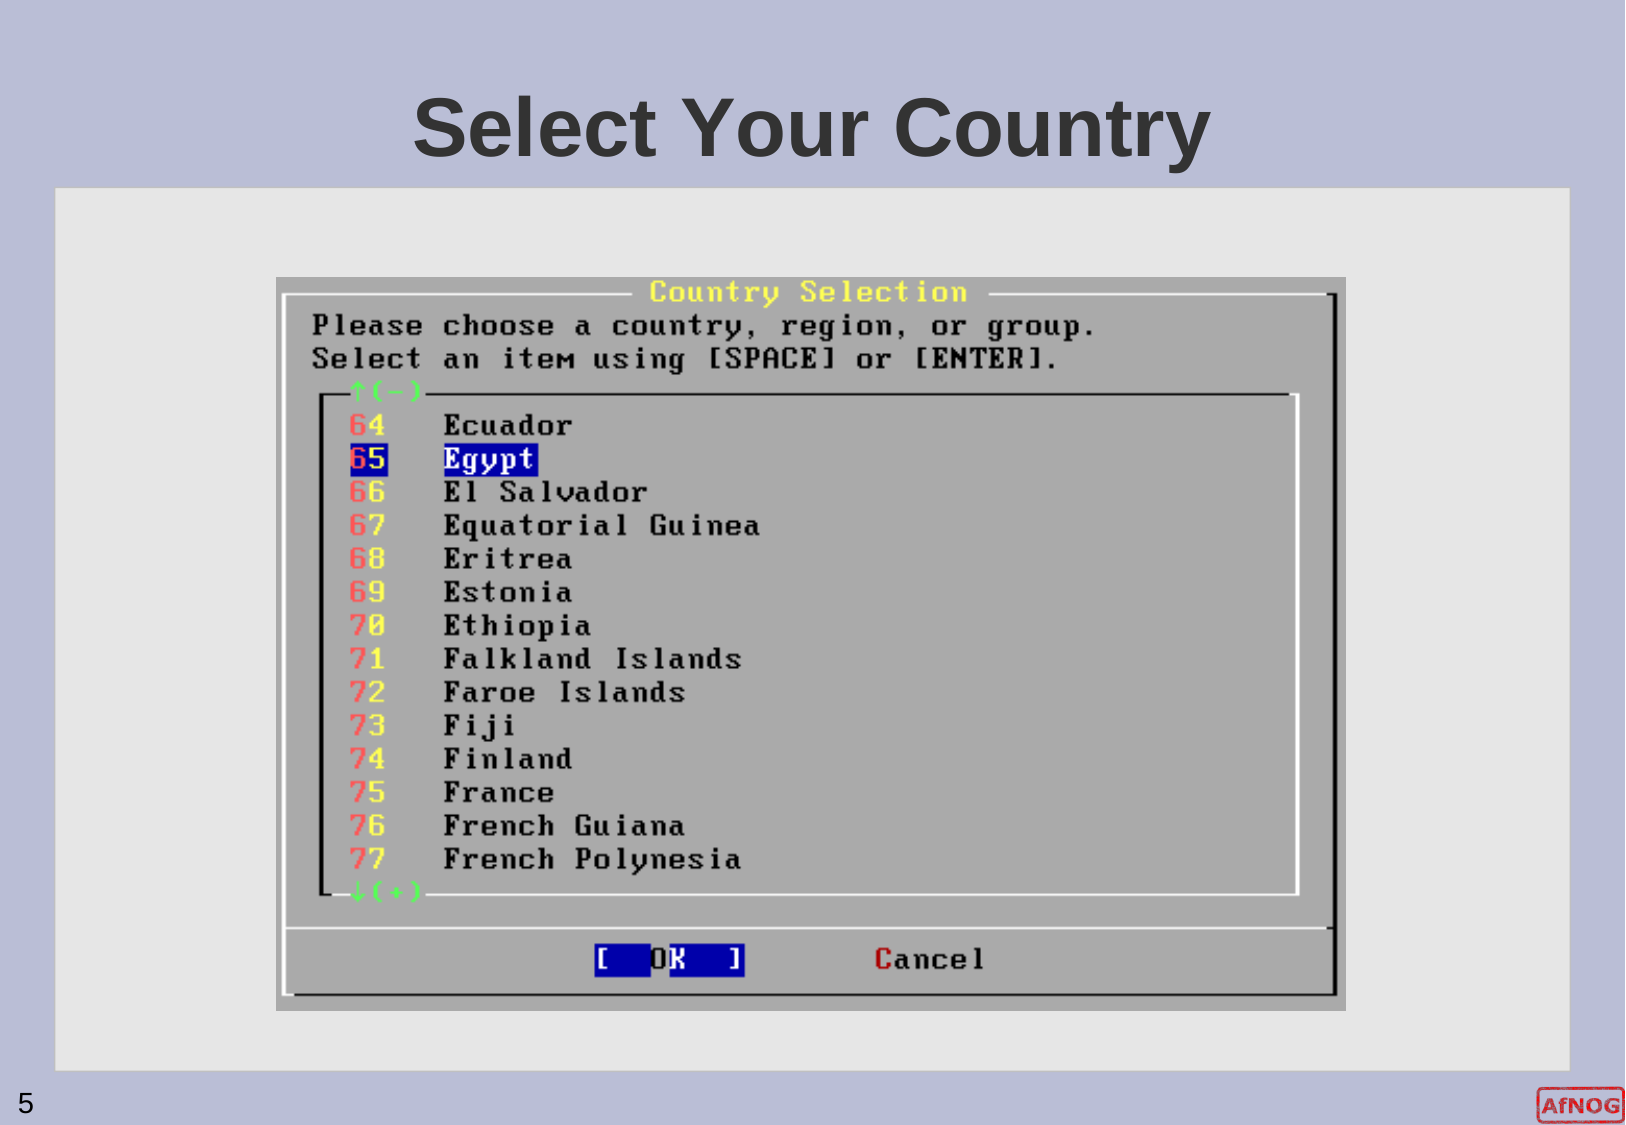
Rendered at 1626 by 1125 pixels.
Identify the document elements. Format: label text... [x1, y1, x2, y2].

picture [1535, 1085, 1626, 1125]
list [82, 214, 1560, 1045]
title Select Your Country [54, 44, 1571, 215]
picture [276, 277, 1346, 1011]
